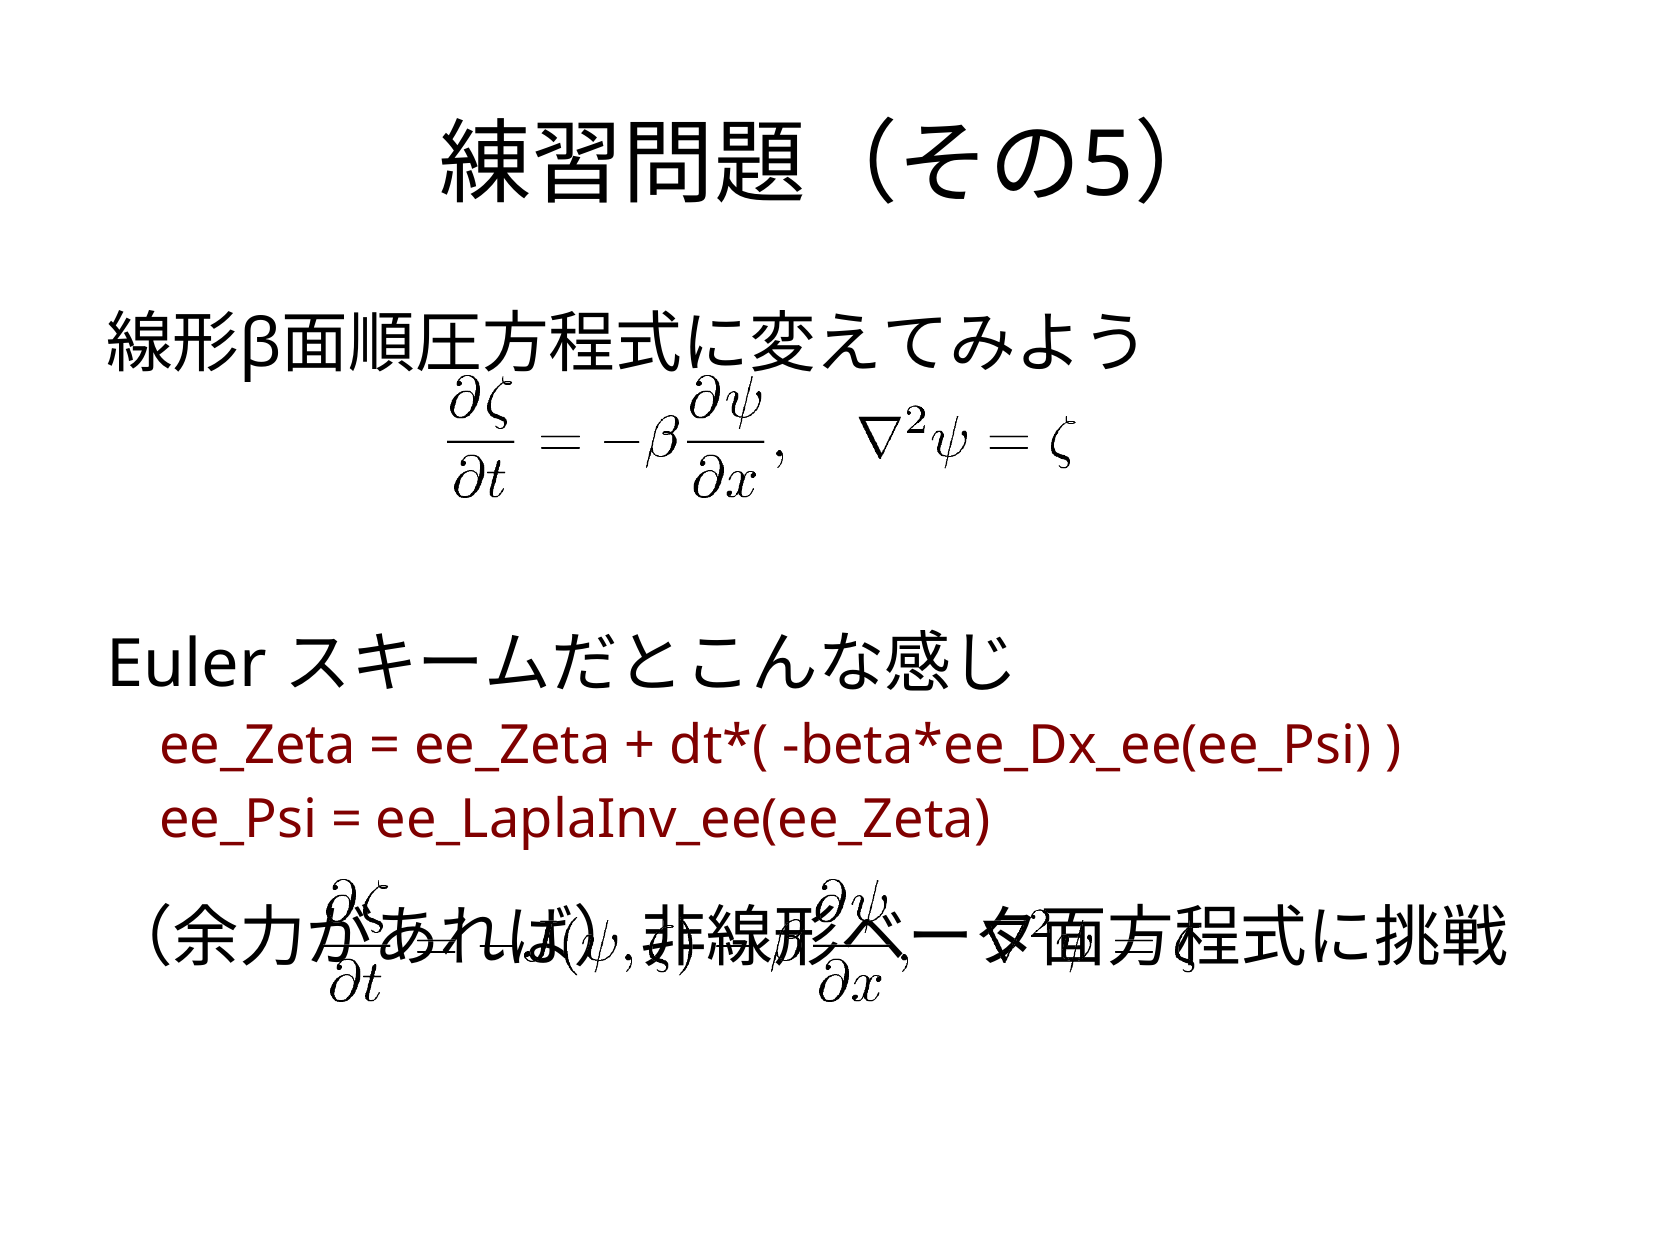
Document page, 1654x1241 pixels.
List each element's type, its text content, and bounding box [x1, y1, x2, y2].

title 練習問題（その5） [88, 59, 1577, 252]
picture [442, 371, 1091, 500]
list 線形β面順圧方程式に変えてみよう Euler スキームだとこんな感じ ee_Zeta = ee_Zeta + dt*( -beta*ee_Dx_ee(ee_Psi) ) ee_Psi = ee_LaplaInv_ee(ee_Zeta) （余力があれば）非線形ベータ面方程式に挑戦 [88, 288, 1577, 1093]
picture [318, 875, 1211, 1004]
